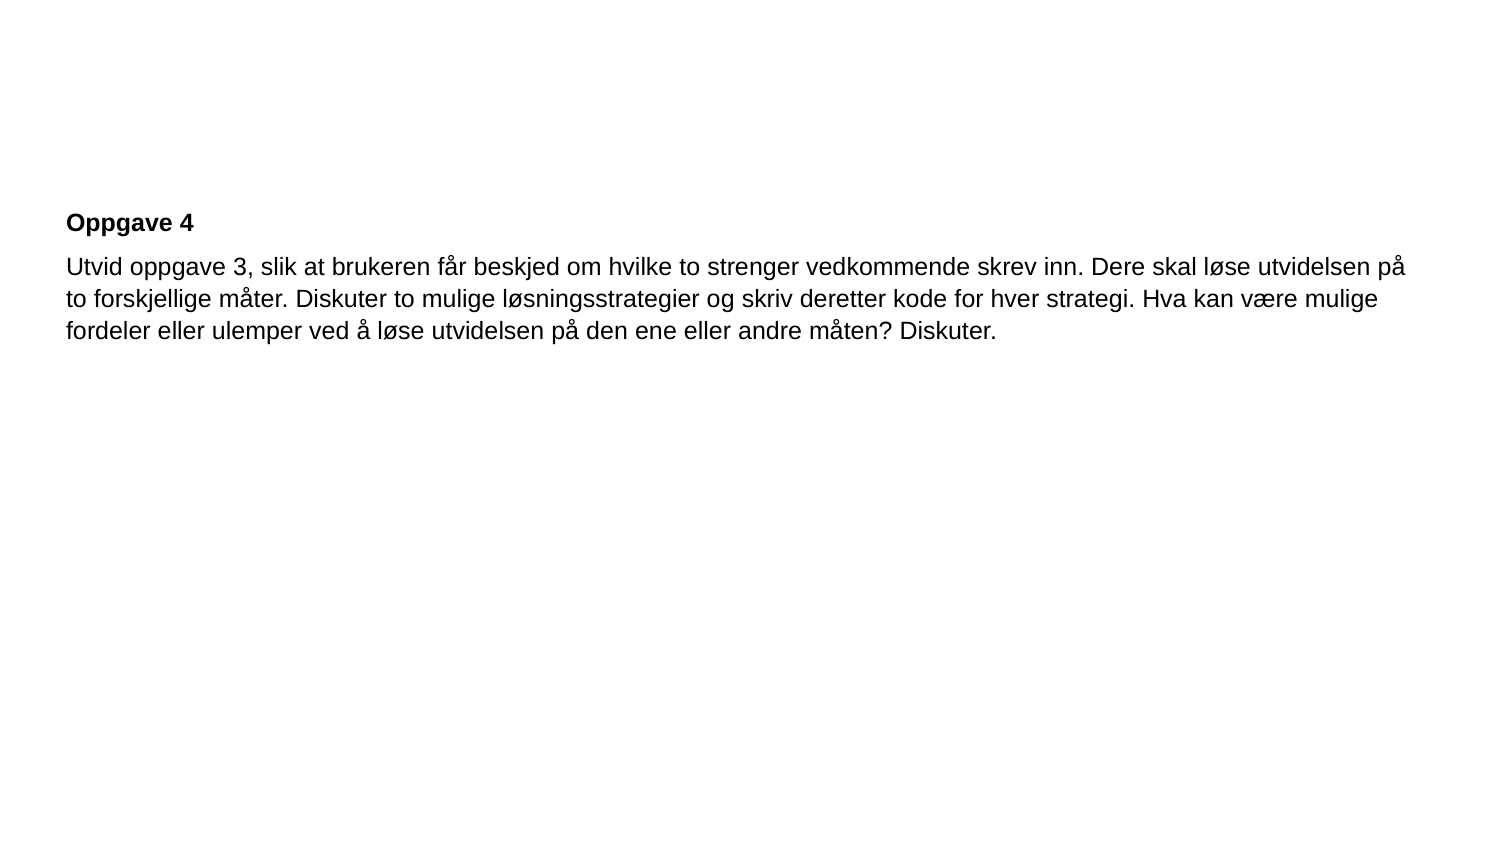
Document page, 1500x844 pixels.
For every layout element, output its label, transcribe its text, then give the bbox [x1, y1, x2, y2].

list Oppgave 4 Utvid oppgave 3, slik at brukeren får beskjed om hvilke to strenger vedkommende skrev inn. Dere skal løse utvidelsen på to forskjellige måter. Diskuter to mulige løsningsstrategier og skriv deretter kode for hver strategi. Hva kan være mulige fordeler eller ulemper ved å løse utvidelsen på den ene eller andre måten? Diskuter. [51, 189, 1449, 750]
